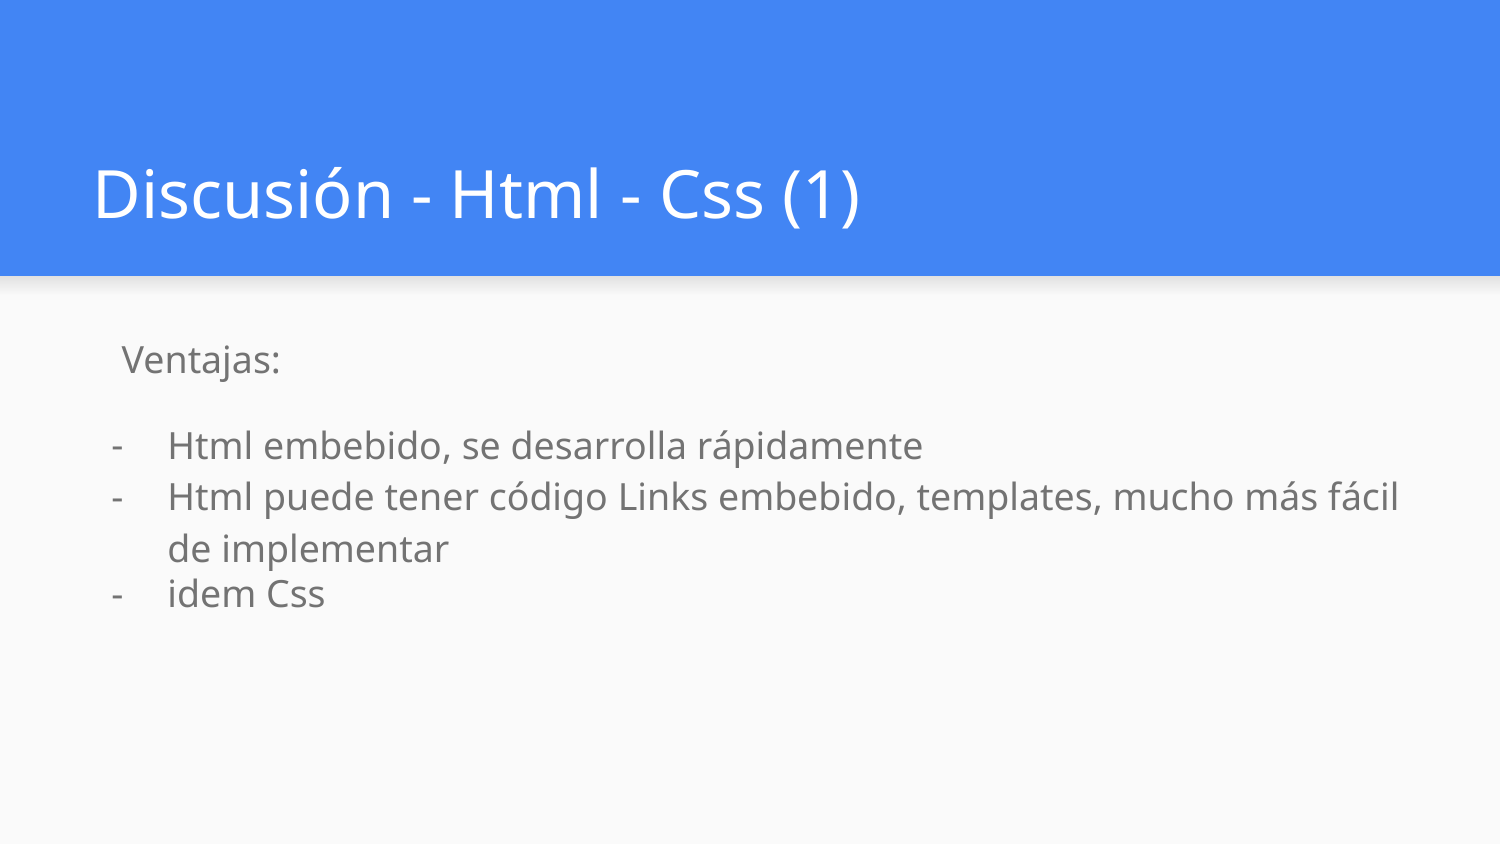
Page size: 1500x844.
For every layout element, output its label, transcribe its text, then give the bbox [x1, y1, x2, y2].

list Ventajas: Html embebido, se desarrolla rápidamente Html puede tener código Links embebido, templates, mucho más fácil de implementar idem Css [77, 314, 1427, 760]
title Discusión - Html - Css (1) [77, 121, 1427, 248]
